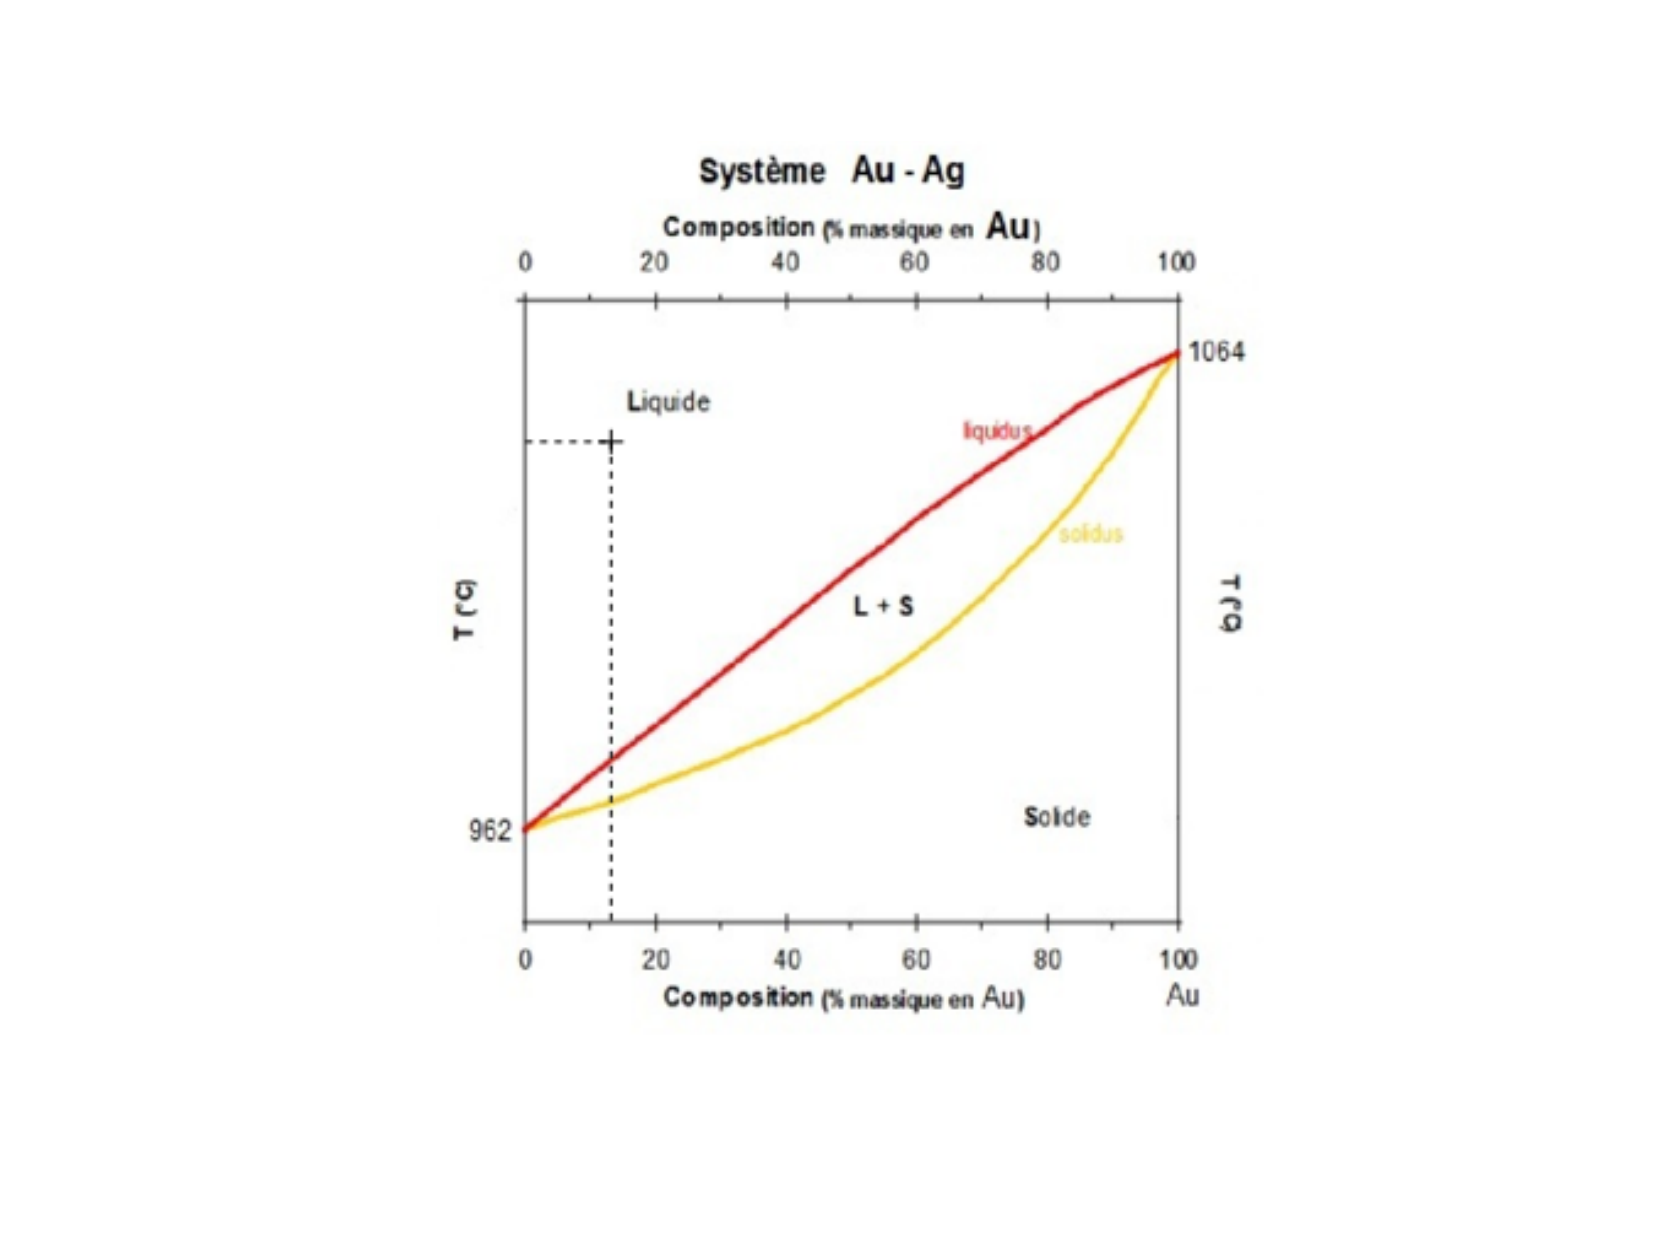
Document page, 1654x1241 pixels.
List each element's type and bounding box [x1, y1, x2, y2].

picture [437, 141, 1278, 1054]
